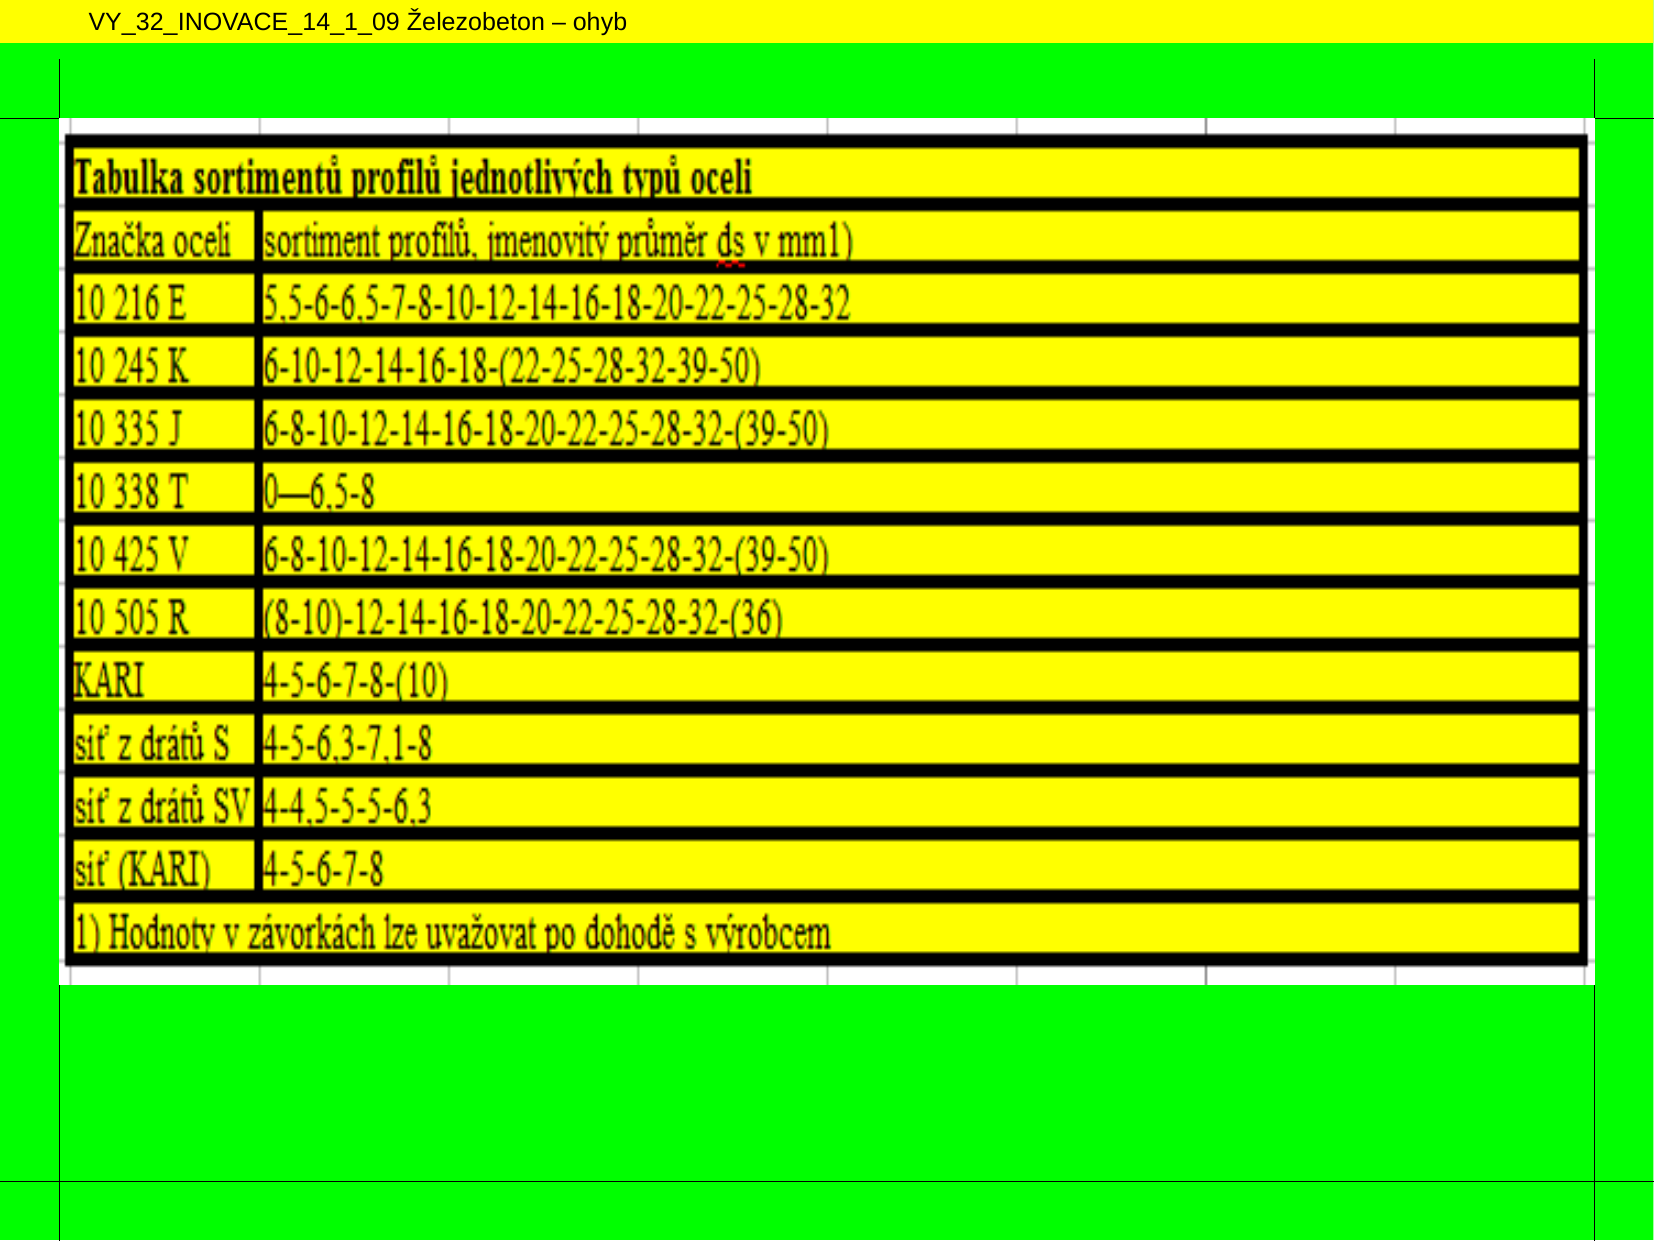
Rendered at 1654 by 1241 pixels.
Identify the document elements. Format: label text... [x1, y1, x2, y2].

picture [59, 118, 1595, 985]
text_box VY_32_INOVACE_14_1_09 Železobeton – ohyb [0, 0, 1654, 43]
